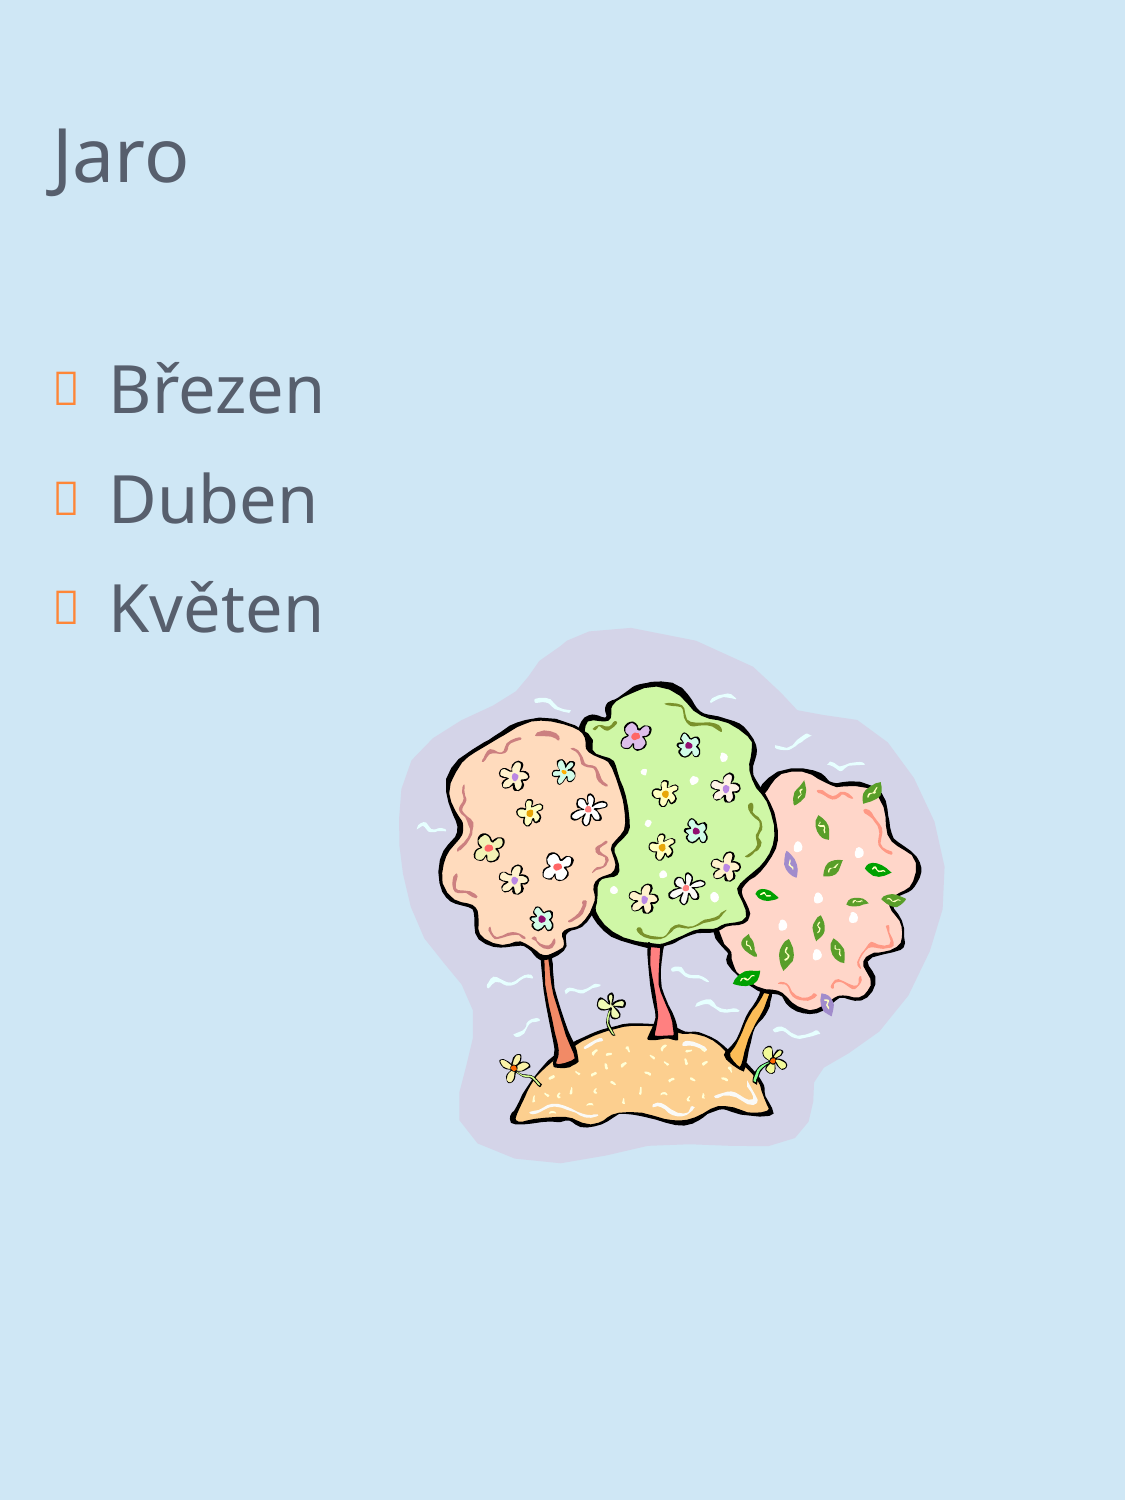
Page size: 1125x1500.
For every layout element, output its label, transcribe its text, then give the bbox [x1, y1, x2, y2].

list Březen Duben Květen [37, 339, 1107, 1330]
title Jaro [37, 99, 1107, 284]
picture [397, 620, 953, 1171]
